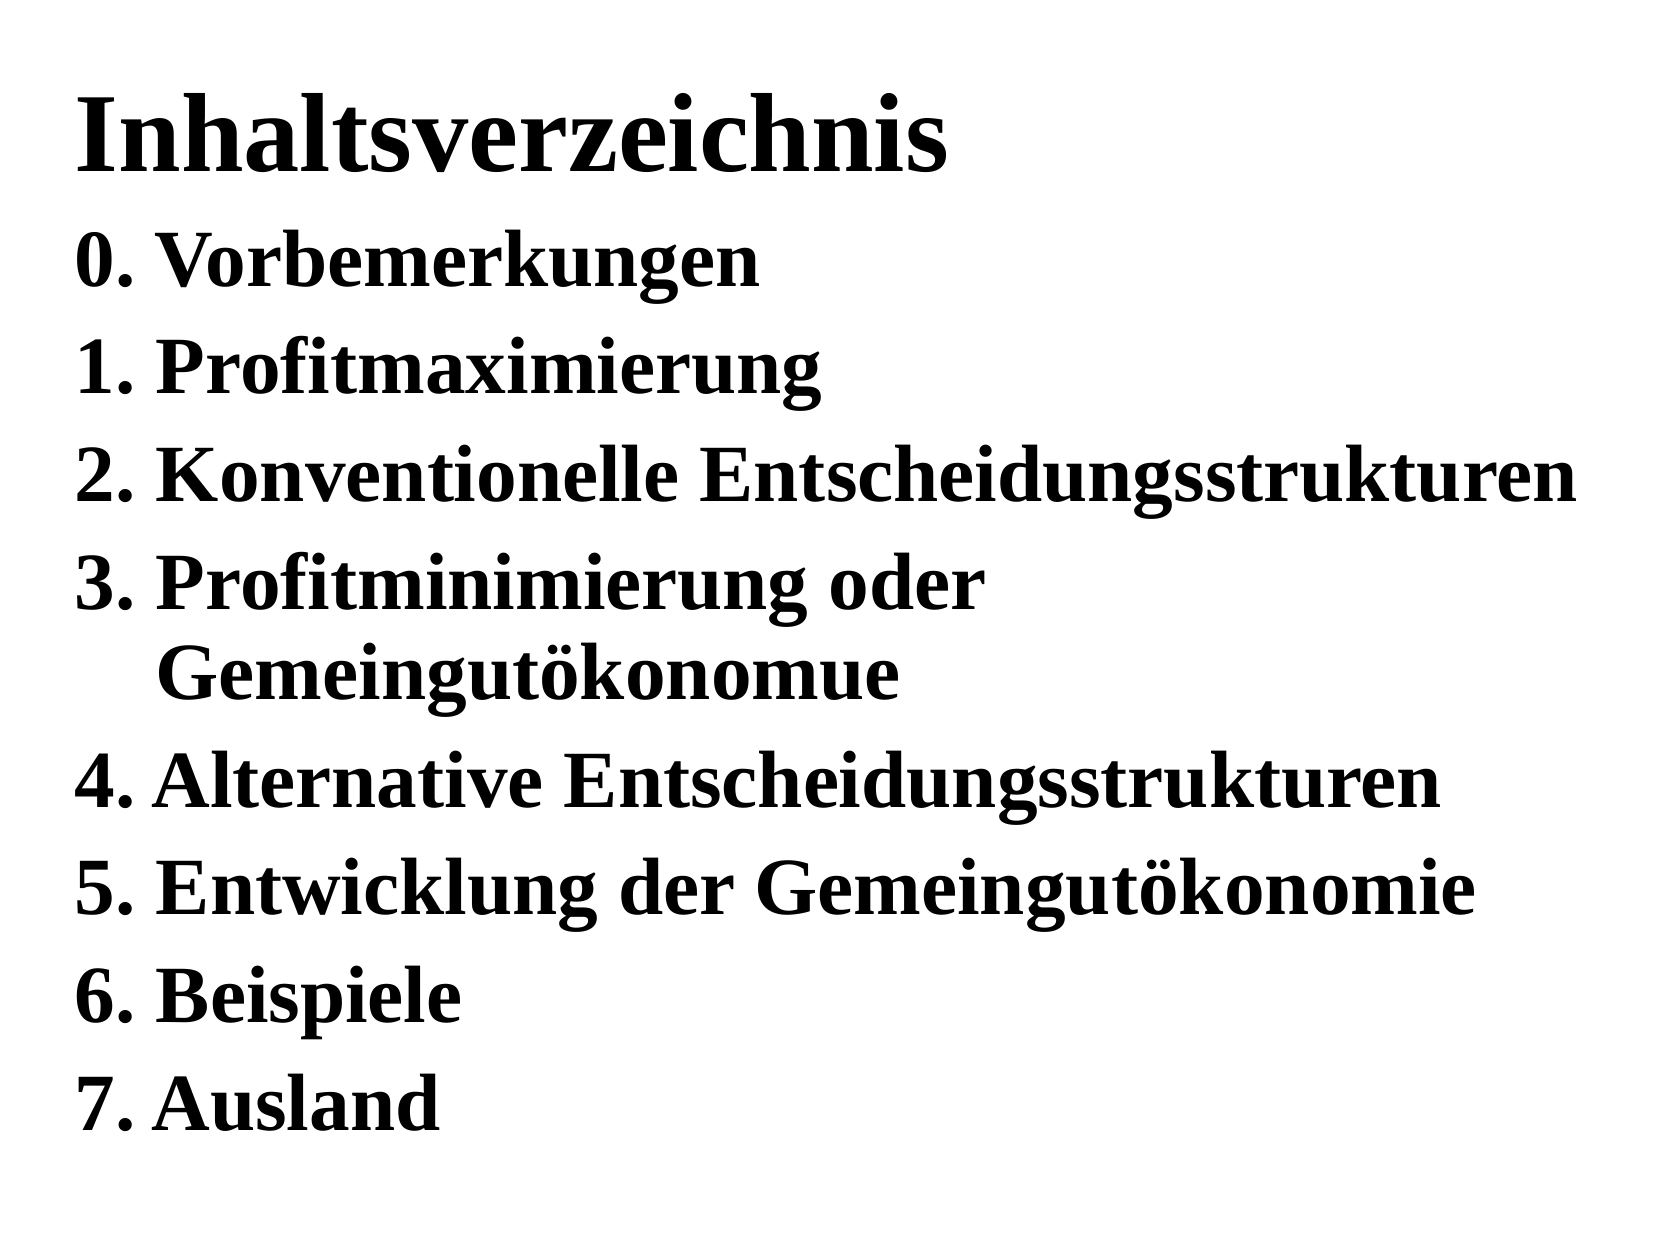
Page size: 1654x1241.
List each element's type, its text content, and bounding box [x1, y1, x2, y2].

text_box Inhaltsverzeichnis 0. Vorbemerkungen 1. Profitmaximierung 2. Konventionelle Entscheidungsstrukturen 3. Profitminimierung oder Gemeingutökonomue 4. Alternative Entscheidungsstrukturen 5. Entwicklung der Gemeingutökonomie 6. Beispiele 7. Ausland [60, 64, 1598, 1178]
